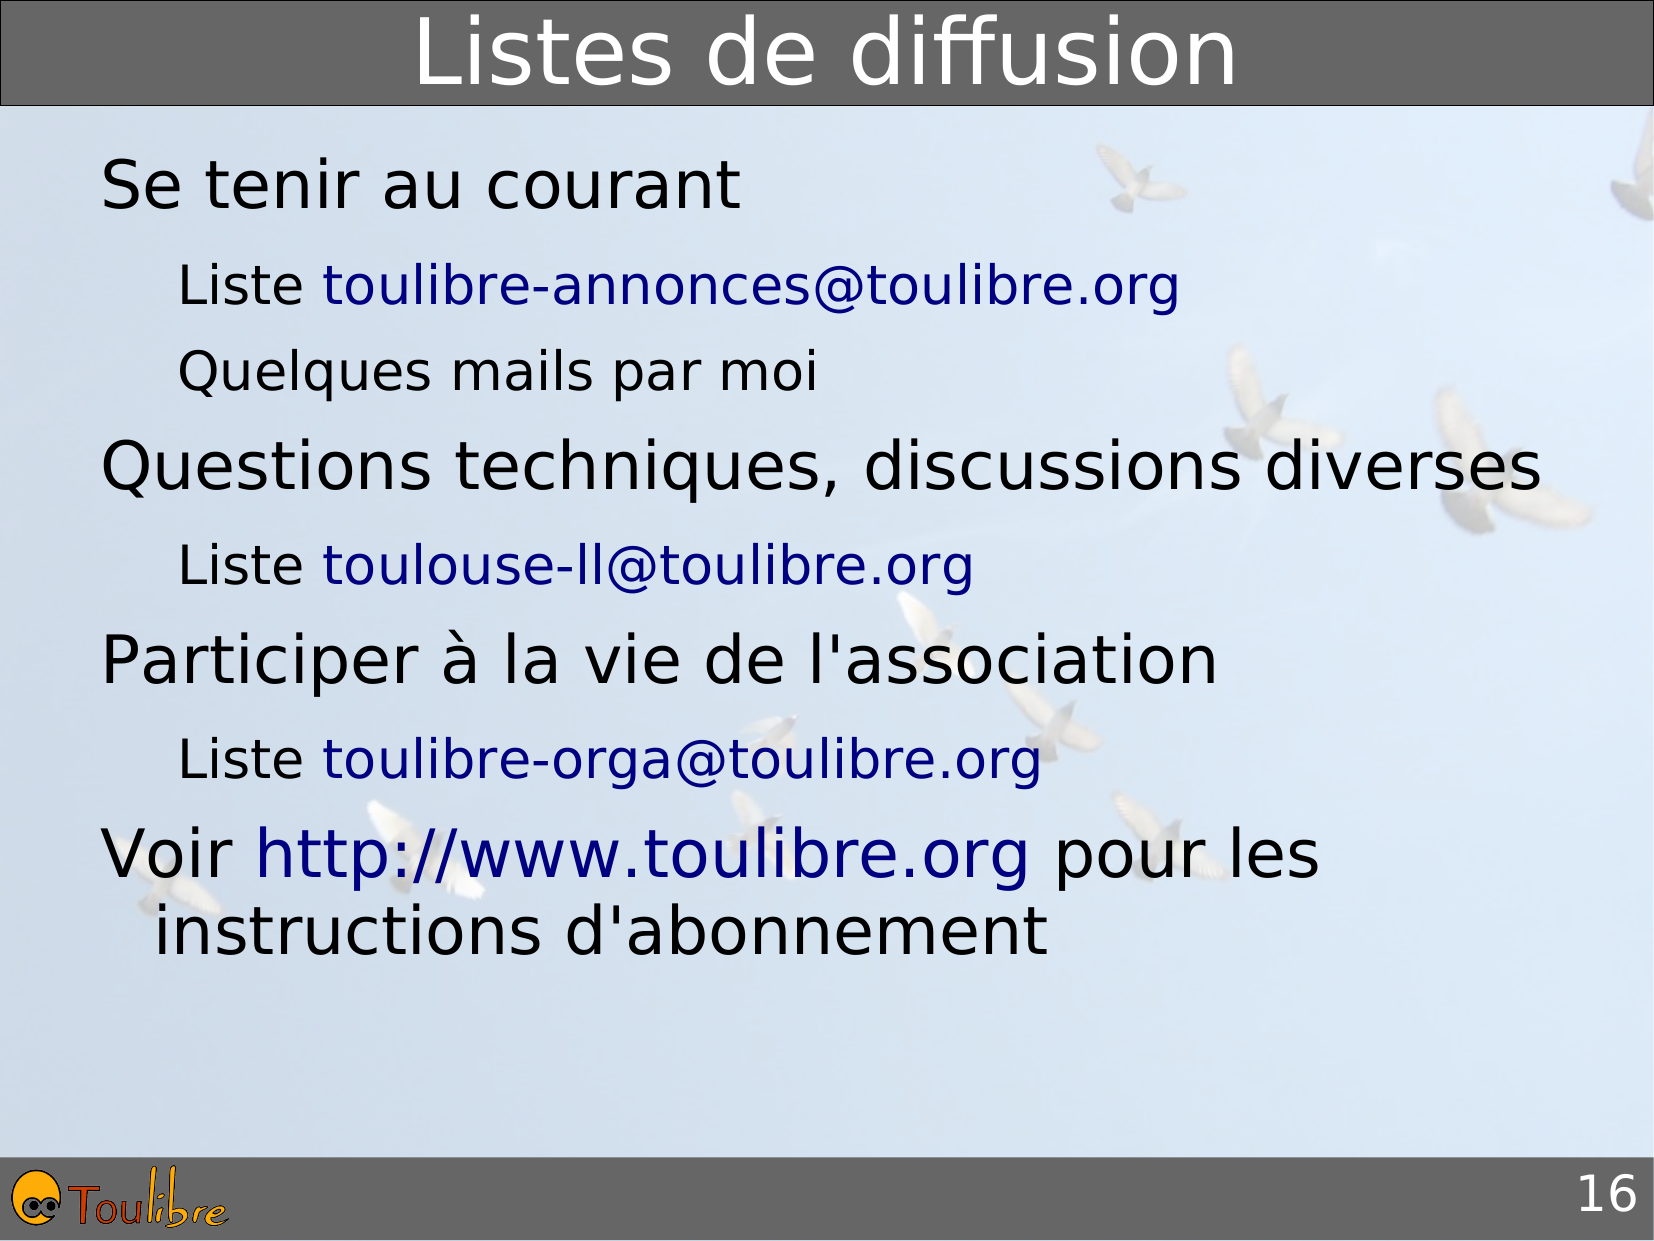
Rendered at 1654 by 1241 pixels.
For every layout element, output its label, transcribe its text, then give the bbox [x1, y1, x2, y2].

title Listes de diffusion [0, 0, 1654, 107]
list Se tenir au courant Liste toulibre-annonces@toulibre.org Quelques mails par moi Questions techniques, discussions diverses Liste toulouse-ll@toulibre.org Participer à la vie de l'association Liste toulibre-orga@toulibre.org Voir http://www.toulibre.org pour les instructions d'abonnement [82, 146, 1571, 1094]
picture [11, 1165, 229, 1228]
